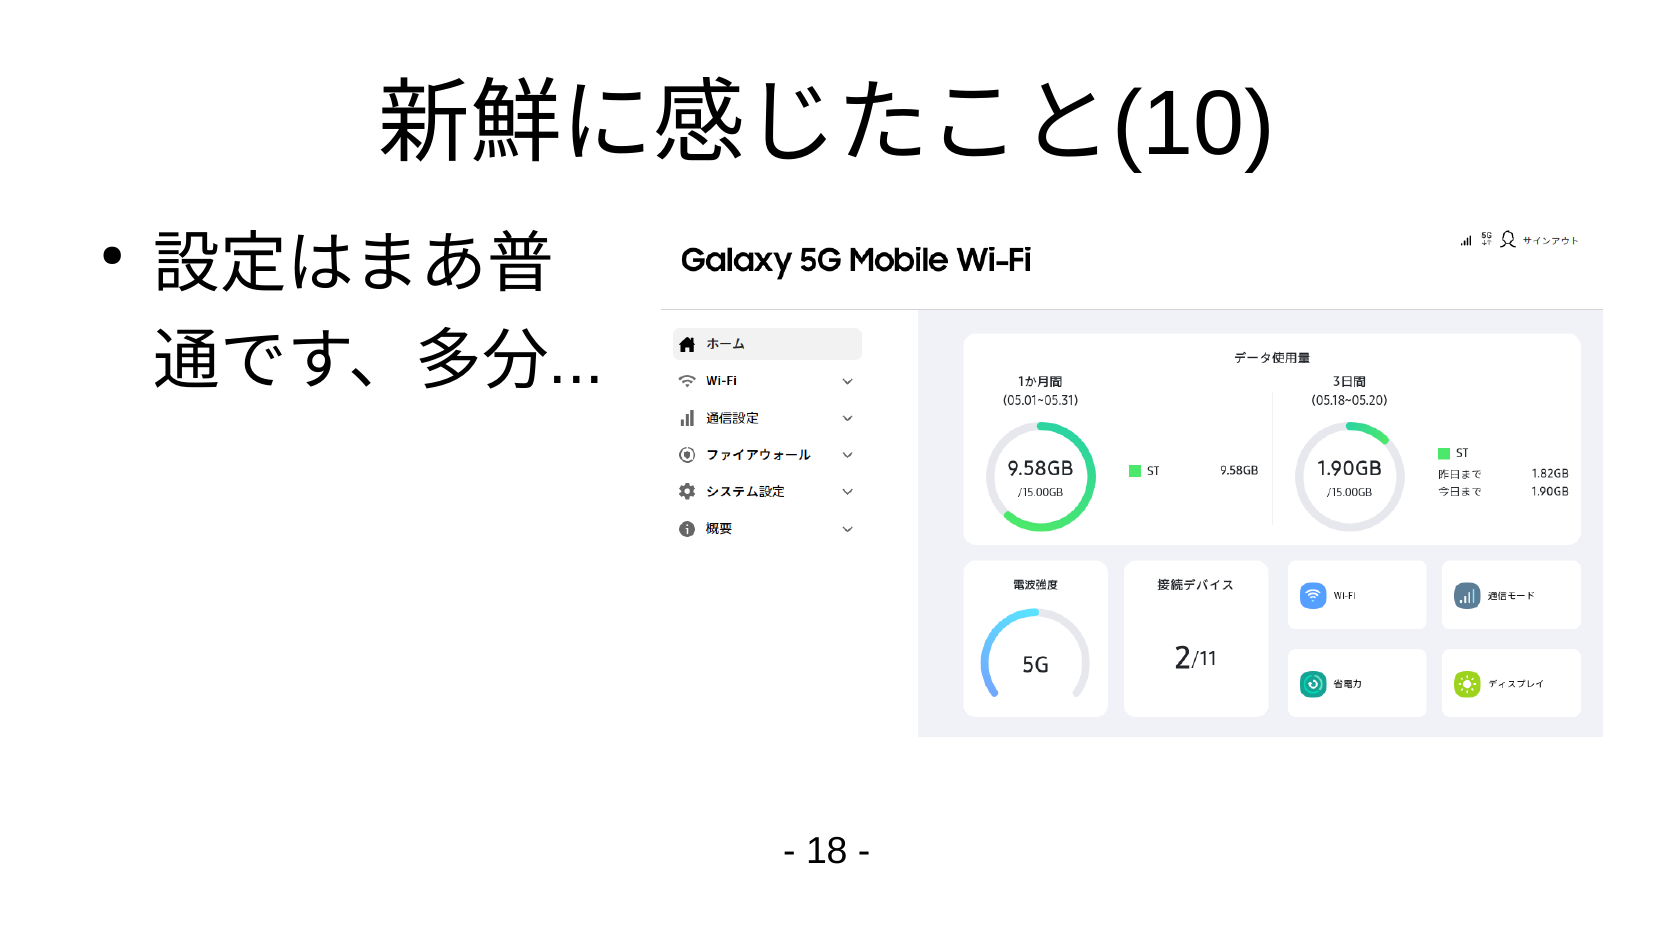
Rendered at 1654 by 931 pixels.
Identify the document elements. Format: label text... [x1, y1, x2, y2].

picture [661, 222, 1603, 737]
list 設定はまあ普通です、多分... [82, 208, 621, 749]
text_box - <番号> - [703, 815, 950, 886]
title 新鮮に感じたこと(10) [82, 37, 1571, 193]
